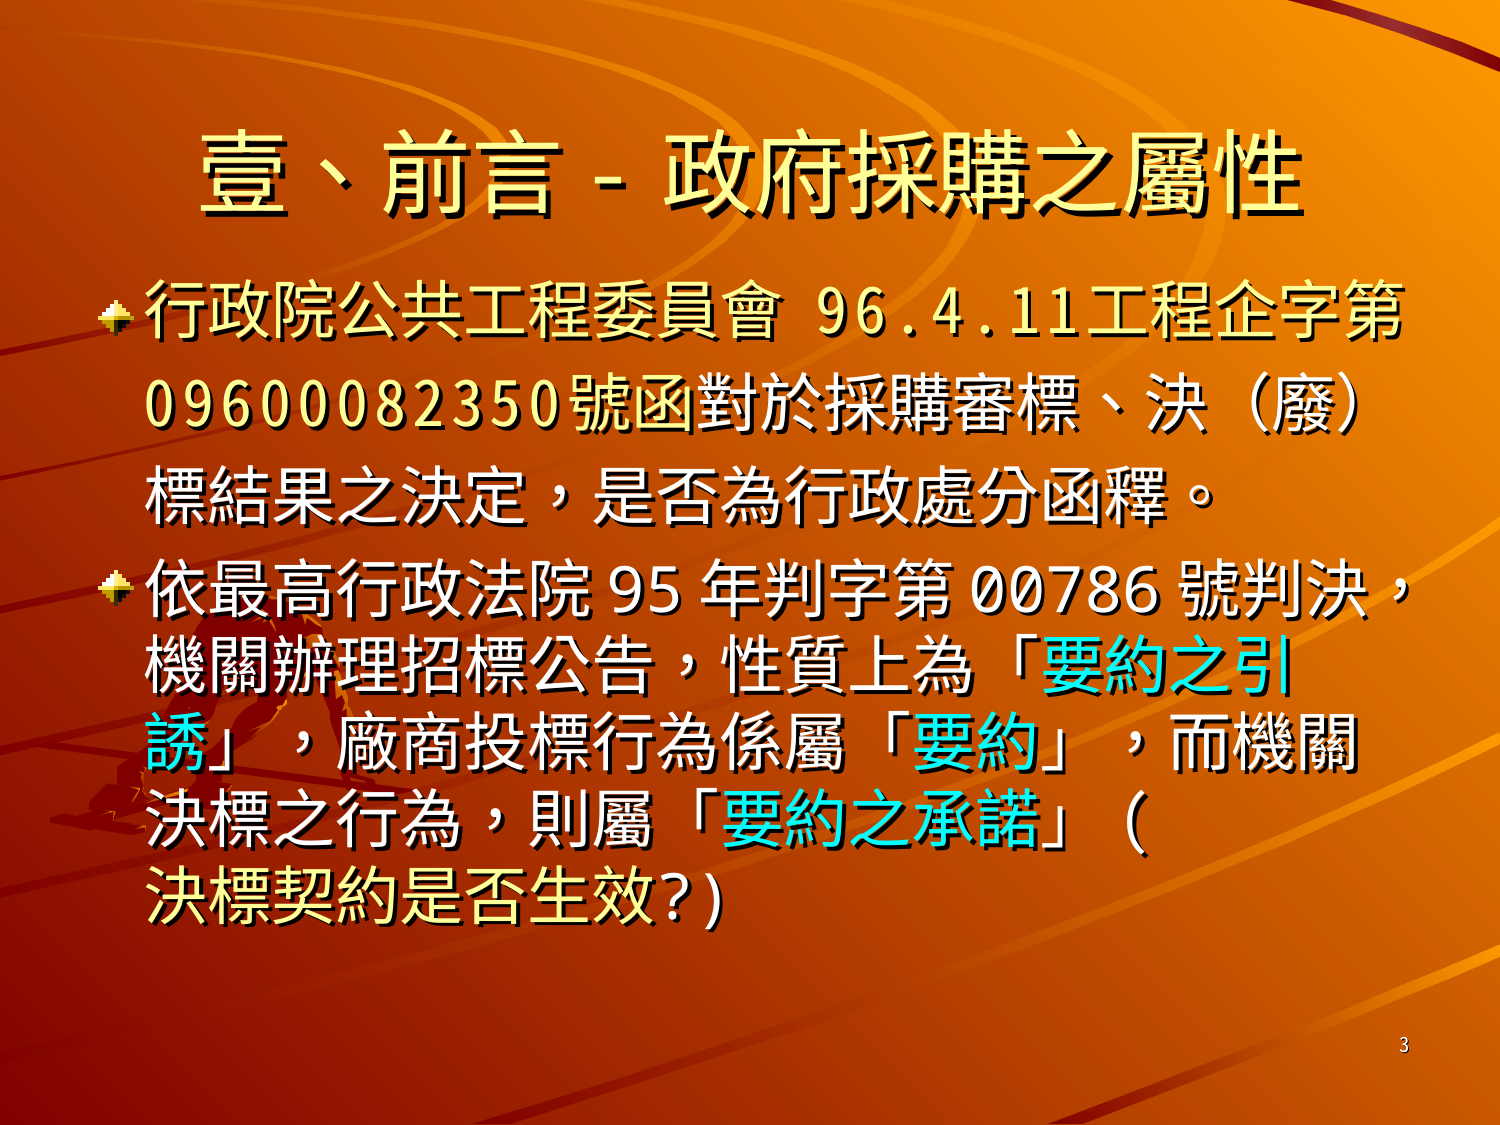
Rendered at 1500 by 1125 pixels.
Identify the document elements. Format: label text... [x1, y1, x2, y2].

list 行政院公共工程委員會 96.4.11工程企字第09600082350號函對於採購審標、決（廢）標結果之決定，是否為行政處分函釋。 依最高行政法院95年判字第00786號判決，機關辦理招標公告，性質上為「要約之引誘」，廠商投標行為係屬「要約」，而機關決標之行為，則屬「要約之承諾」(決標契約是否生效?) [75, 262, 1426, 1006]
text_box <編號> [1074, 1024, 1426, 1100]
title 壹、前言-政府採購之屬性 [75, 25, 1426, 233]
